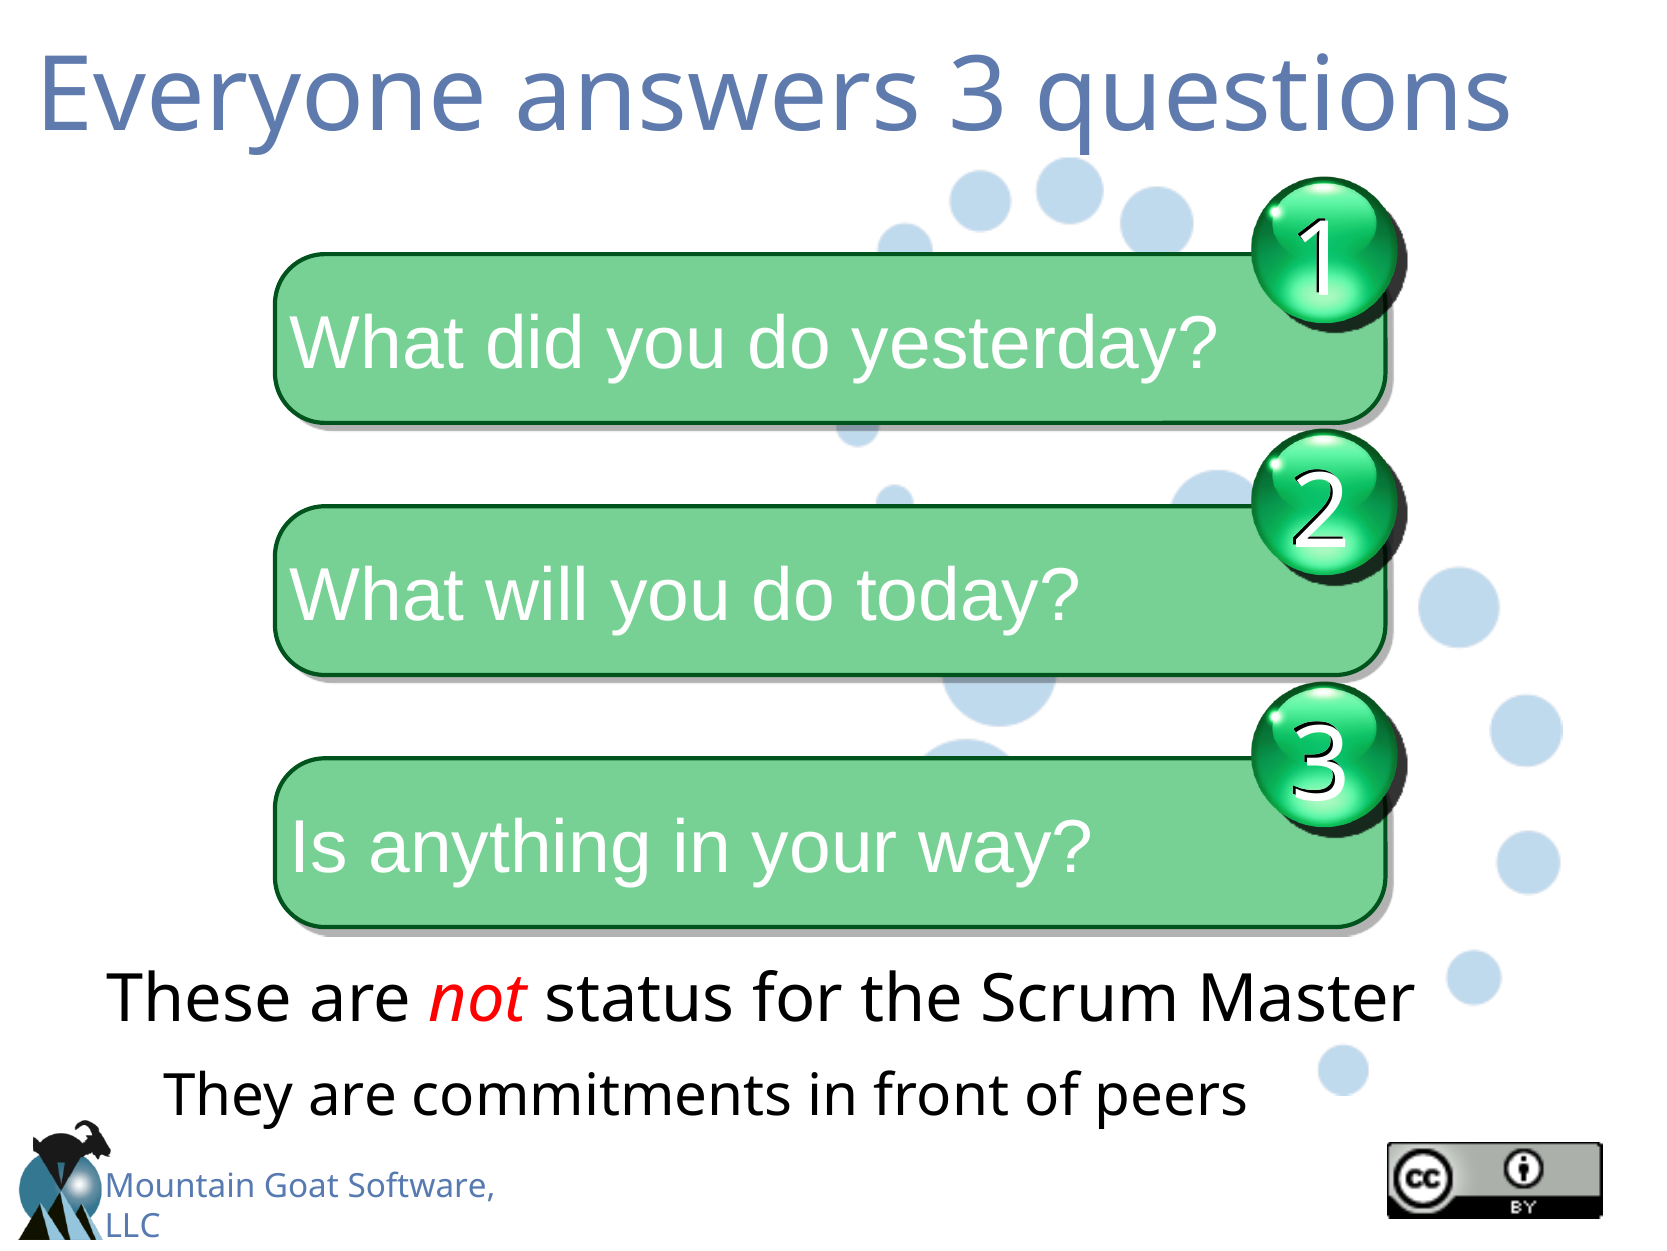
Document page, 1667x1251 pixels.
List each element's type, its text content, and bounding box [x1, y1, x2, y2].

text_box 2 [1277, 435, 1366, 573]
picture [835, 172, 1563, 964]
text_box 3 [1277, 687, 1366, 825]
text_box 1 [1277, 183, 1366, 321]
title Everyone answers 3 questions [29, 2, 1667, 178]
list These are not status for the Scrum Master They are commitments in front of peers [59, 964, 1612, 1152]
picture [1387, 1152, 1603, 1219]
picture [18, 1120, 111, 1240]
text_box Is anything in your way? [274, 758, 1386, 928]
text_box What will you do today? [274, 506, 1386, 676]
text_box What did you do yesterday? [274, 254, 1386, 423]
